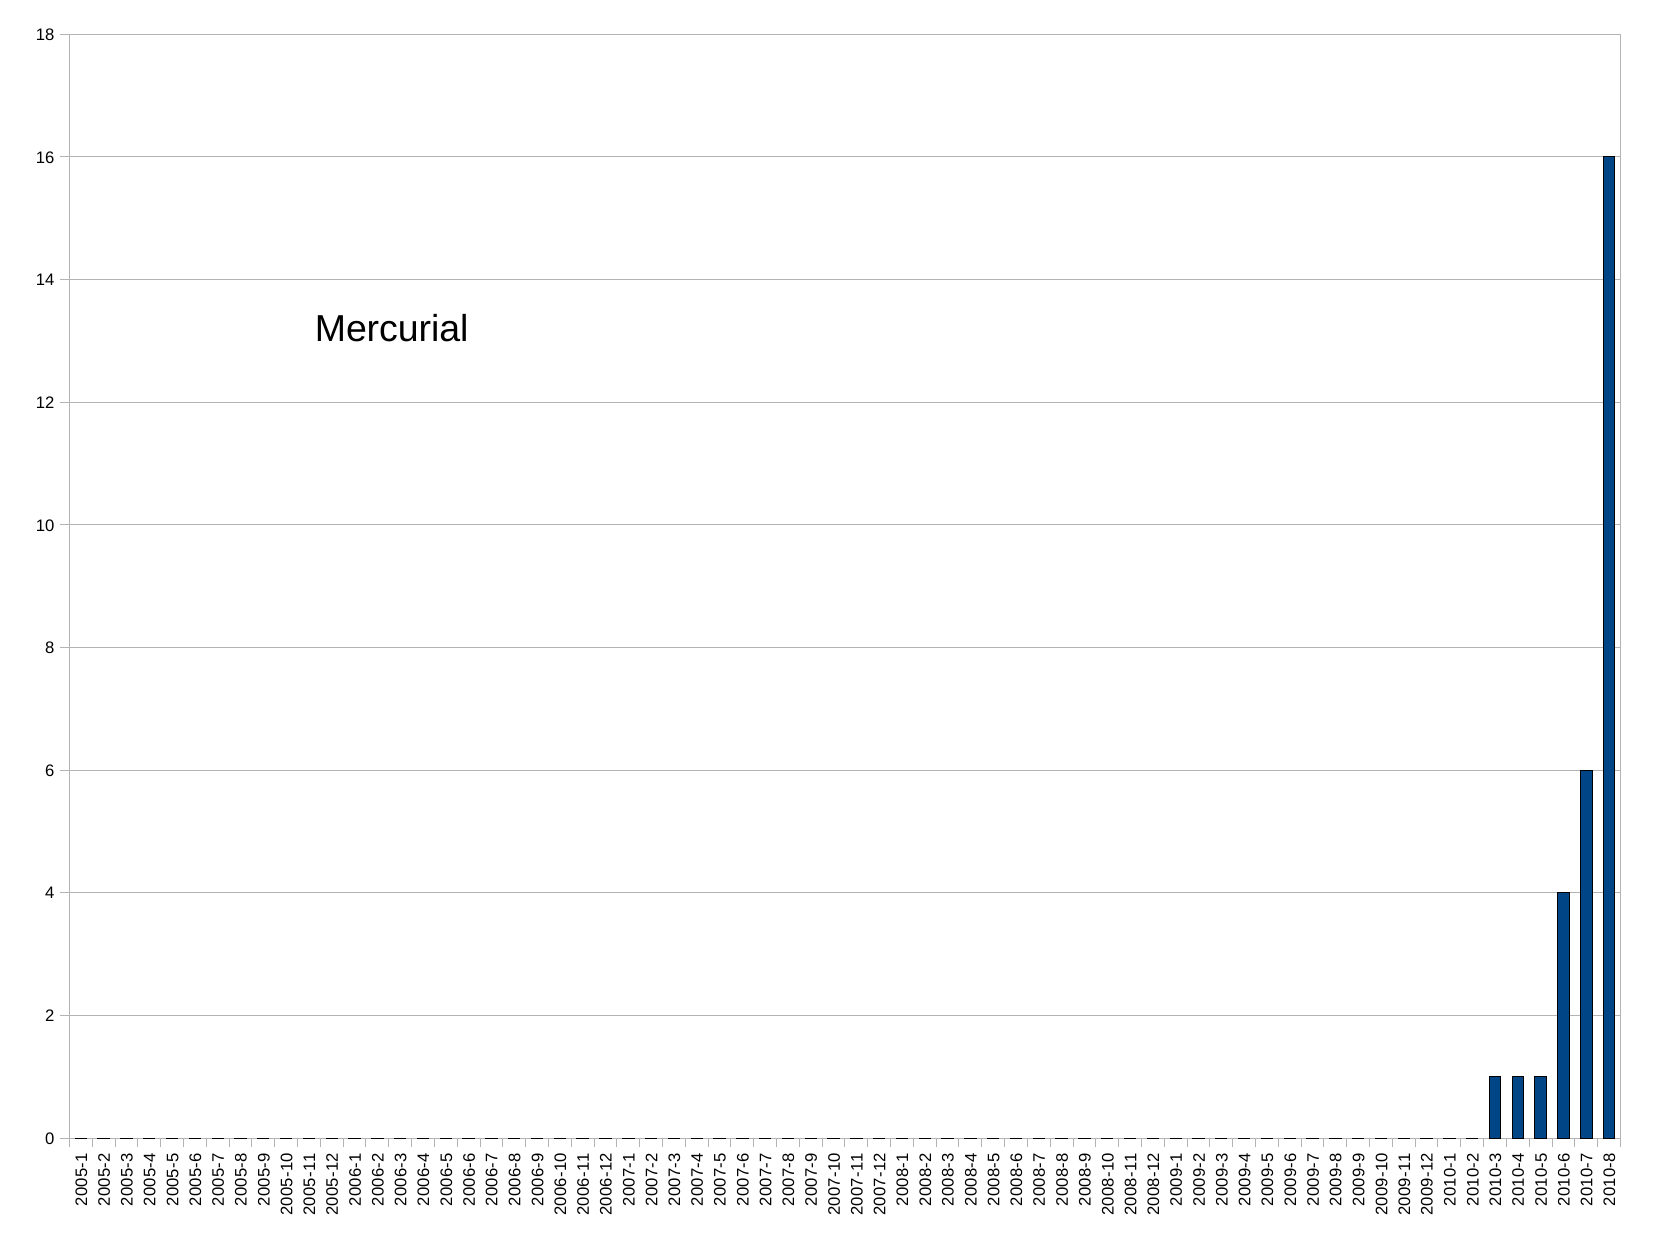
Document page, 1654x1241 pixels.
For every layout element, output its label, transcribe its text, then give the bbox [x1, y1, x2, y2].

chart [2, 0, 1654, 1241]
text_box Mercurial [300, 300, 483, 357]
